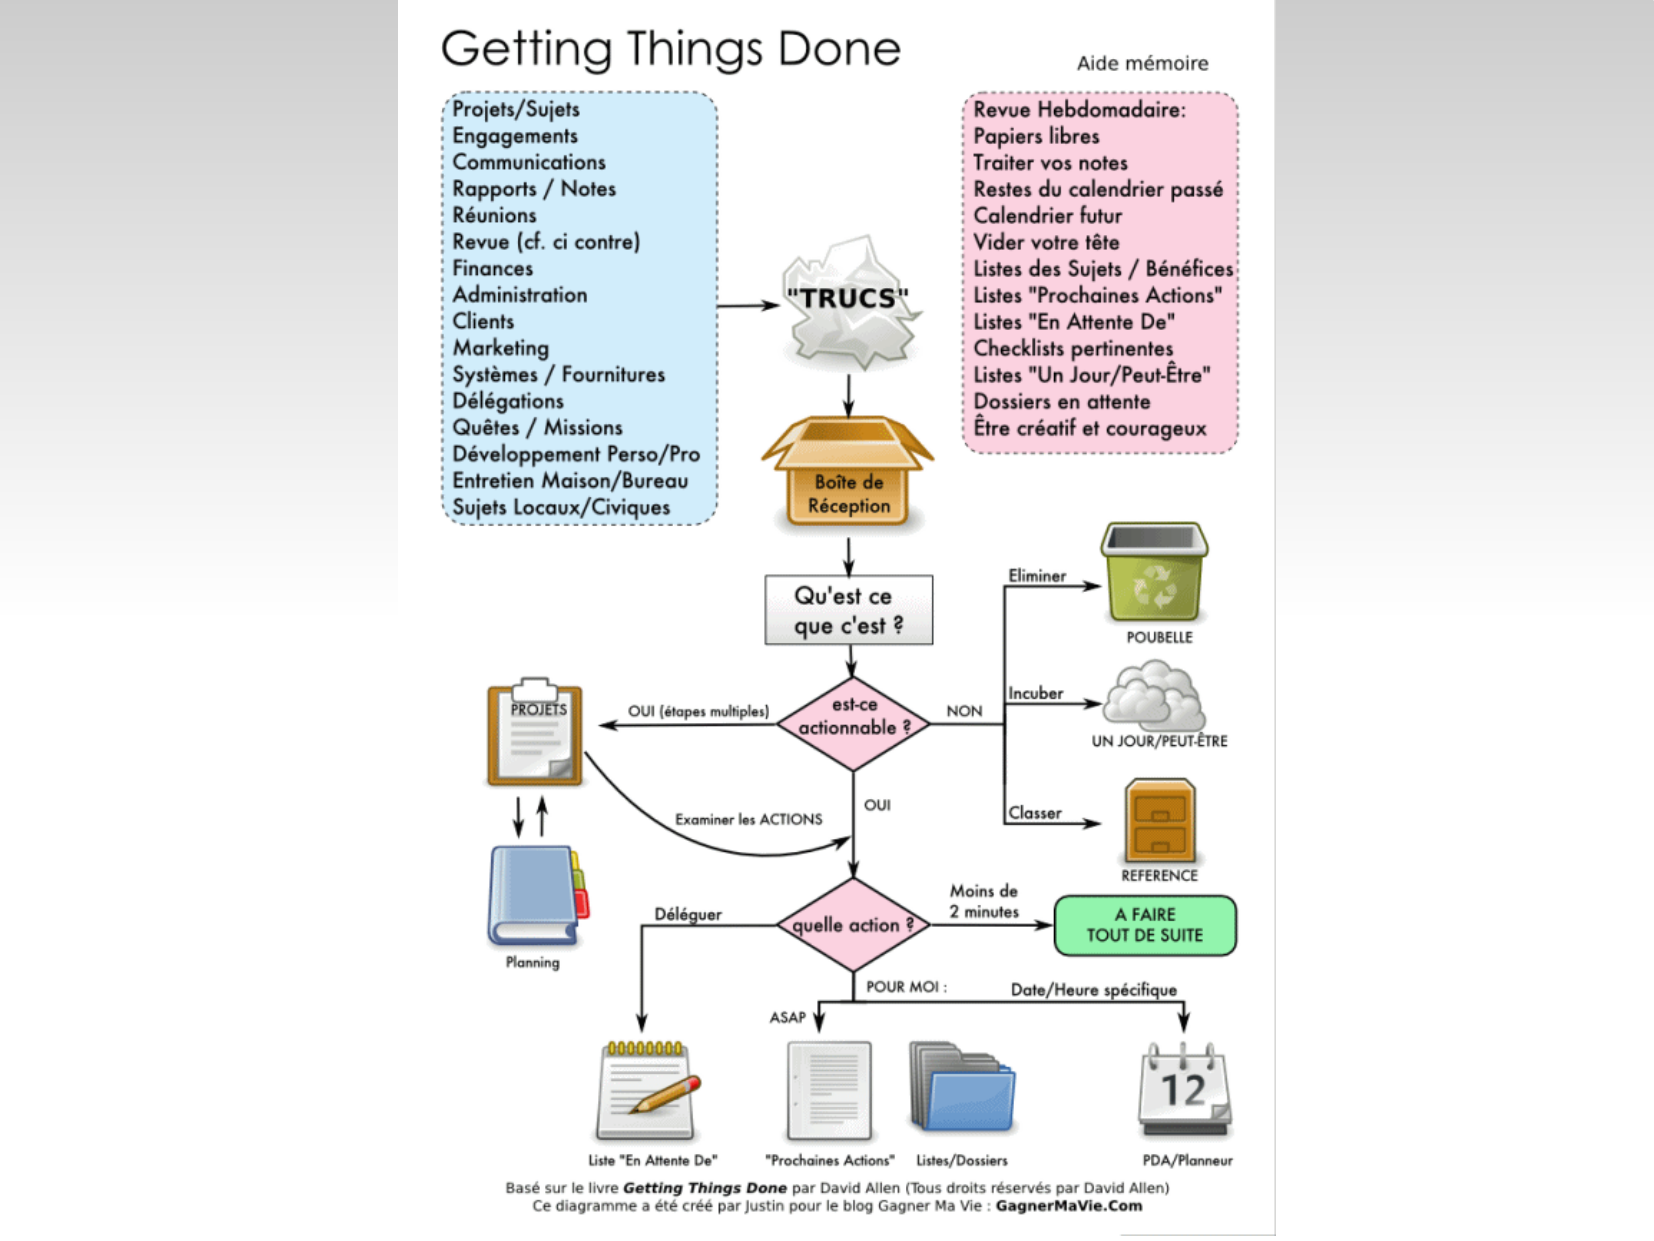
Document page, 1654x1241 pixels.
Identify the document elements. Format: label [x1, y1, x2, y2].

picture [398, 0, 1276, 1236]
